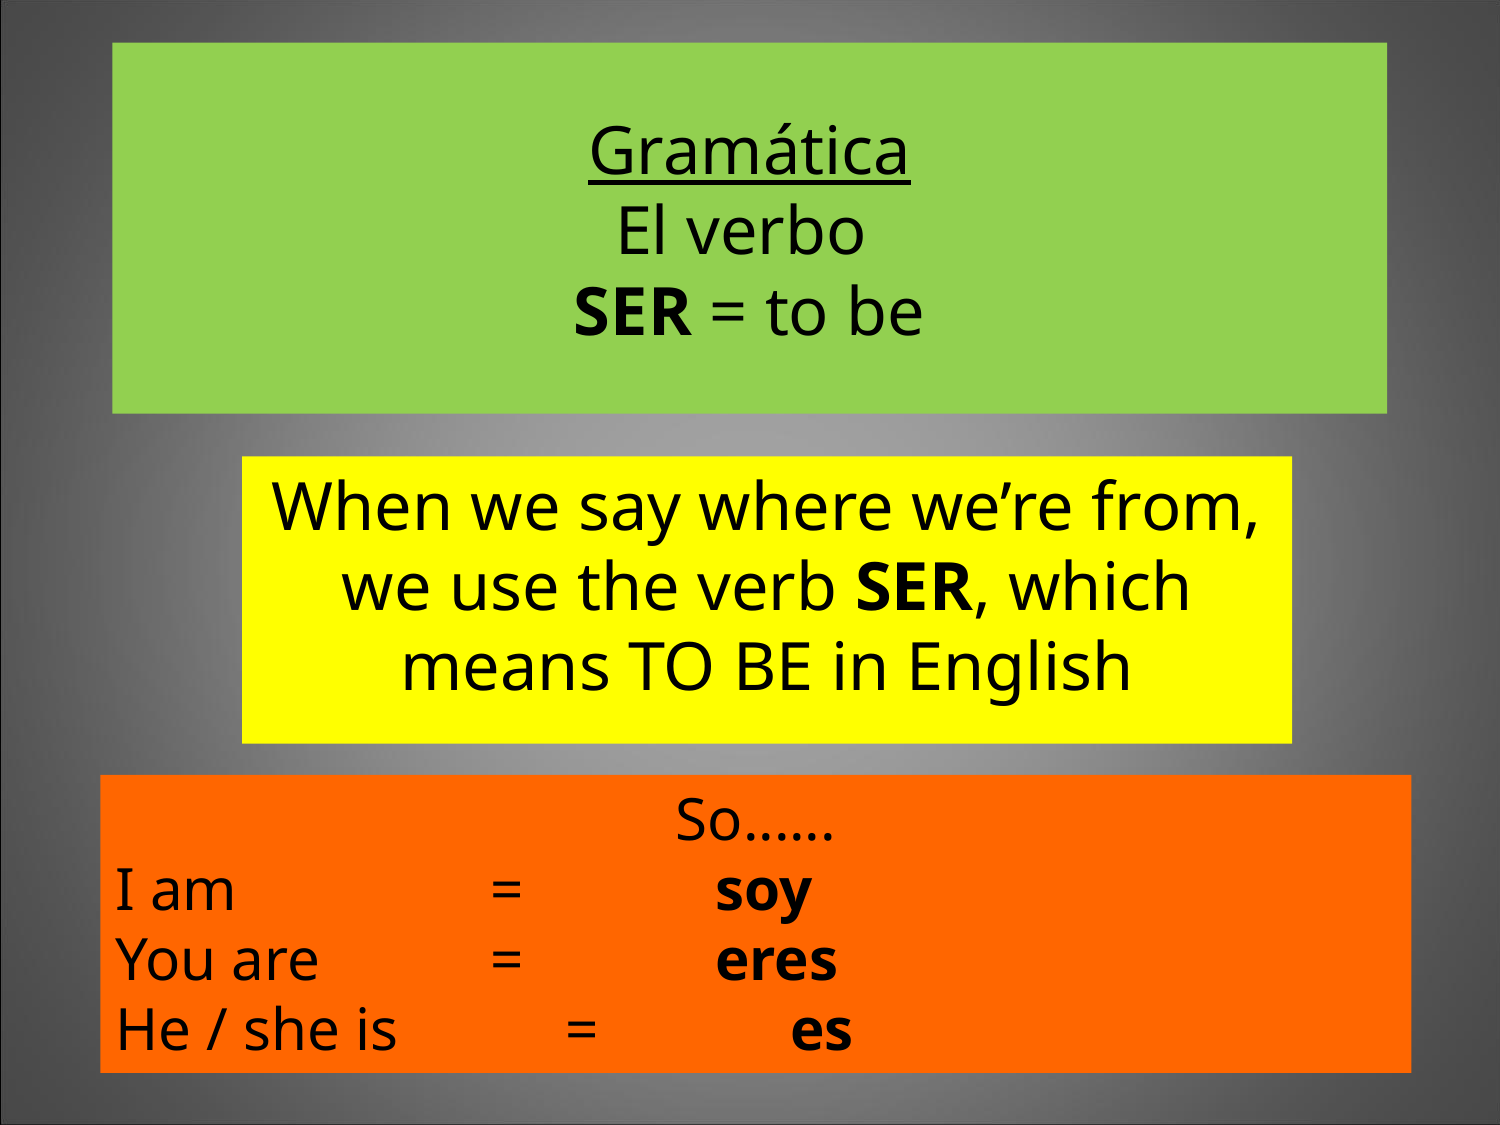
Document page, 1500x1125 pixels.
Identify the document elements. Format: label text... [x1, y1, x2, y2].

picture [0, 0, 1500, 1125]
title Gramática El verbo SER = to be [112, 42, 1388, 414]
subtitle When we say where we’re from, we use the verb SER, which means TO BE in English [242, 456, 1293, 744]
text_box So...... I am = soy You are = eres He / she is = es [100, 774, 1412, 1073]
